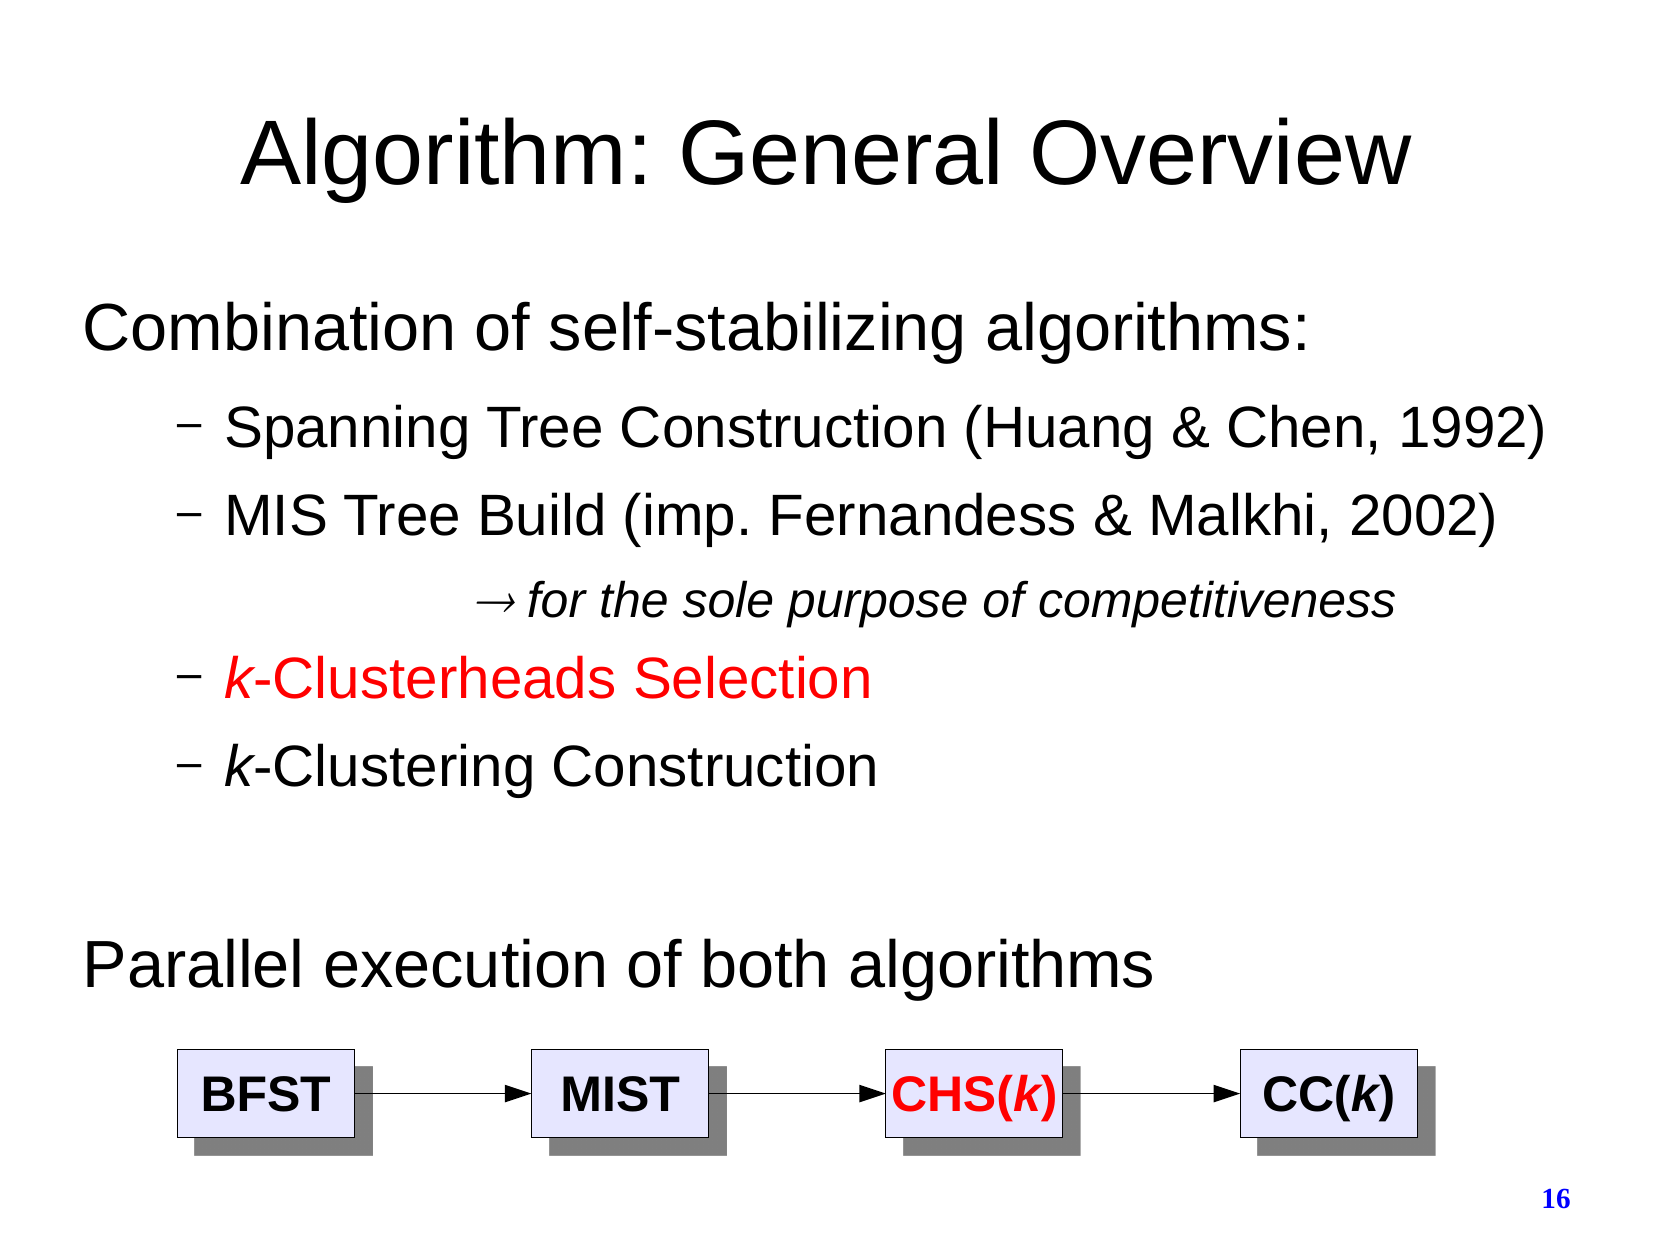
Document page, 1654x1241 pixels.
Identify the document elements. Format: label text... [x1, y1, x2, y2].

text_box CC(k) [1240, 1049, 1418, 1138]
text_box CHS(k) [885, 1049, 1063, 1138]
title Algorithm: General Overview [82, 49, 1571, 257]
text_box BFST [177, 1049, 355, 1138]
list Combination of self-stabilizing algorithms: Spanning Tree Construction (Huang & Chen, 1992) MIS Tree Build (imp. Fernandess & Malkhi, 2002) ® for the sole purpose of competitiveness k-Clusterheads Selection k-Clustering Construction Parallel execution of both algorithms [82, 290, 1571, 1109]
text_box MIST [531, 1049, 709, 1138]
